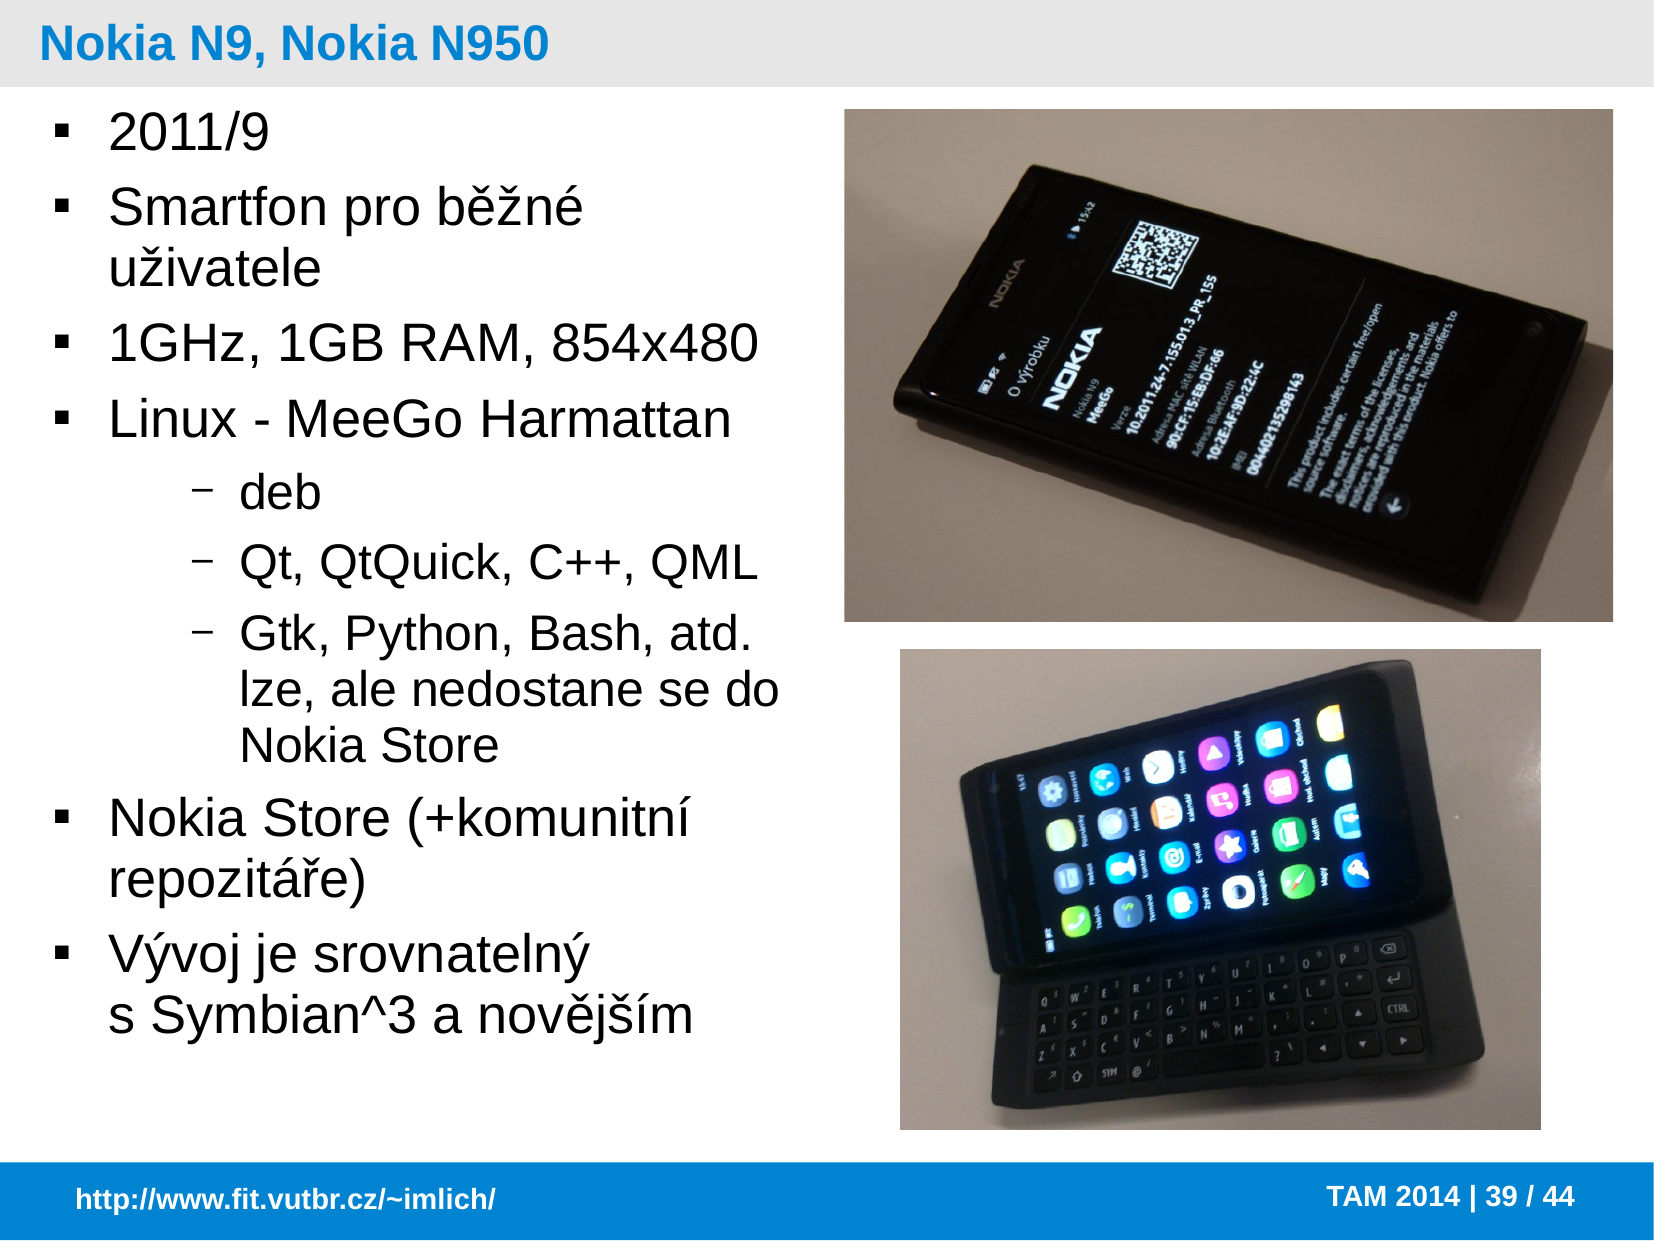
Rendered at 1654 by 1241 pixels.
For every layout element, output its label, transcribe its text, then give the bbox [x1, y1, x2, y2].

picture [900, 649, 1541, 1130]
picture [844, 109, 1614, 622]
list 2011/9 Smartfon pro běžné uživatele 1GHz, 1GB RAM, 854x480 Linux - MeeGo Harmattan deb Qt, QtQuick, C++, QML Gtk, Python, Bash, atd. lze, ale nedostane se do Nokia Store Nokia Store (+komunitní repozitáře) Vývoj je srovnatelný s Symbian^3 a novějším [37, 101, 807, 1163]
title Nokia N9, Nokia N950 [39, 5, 1615, 81]
